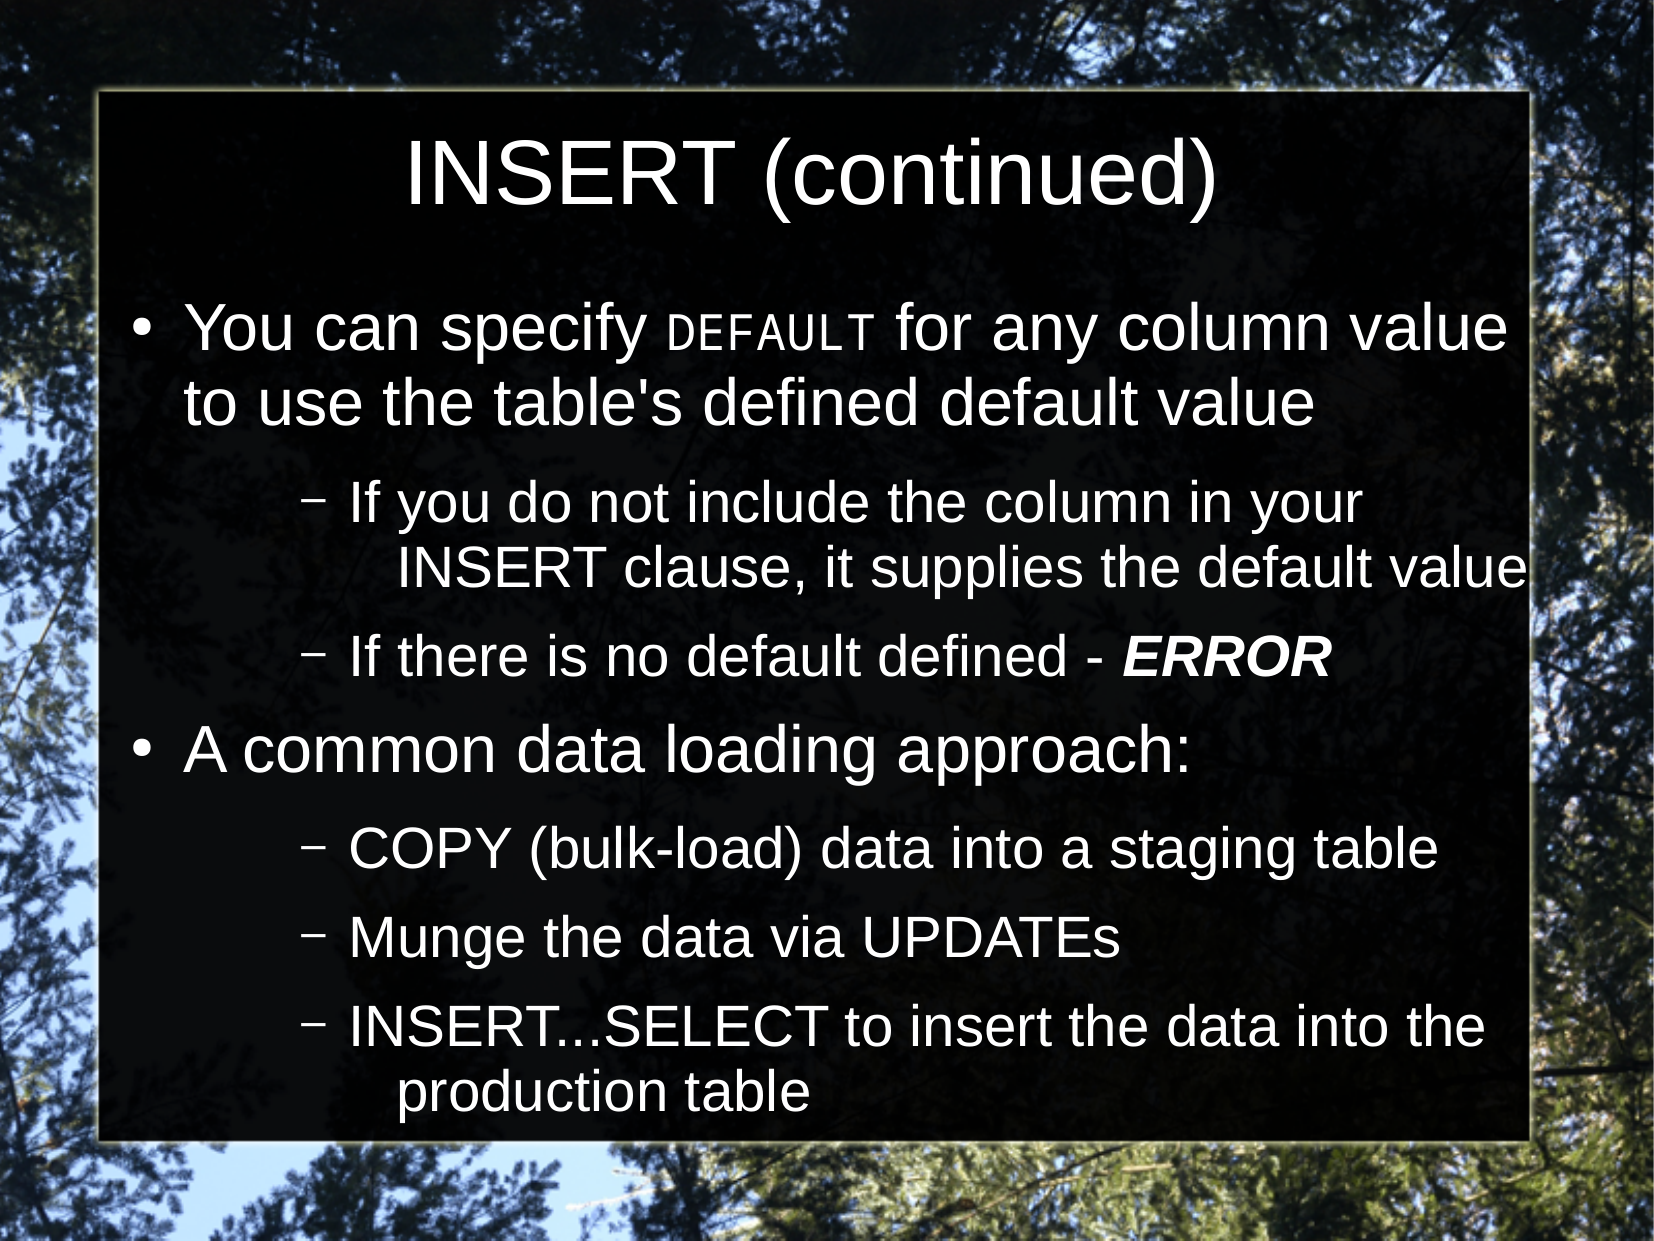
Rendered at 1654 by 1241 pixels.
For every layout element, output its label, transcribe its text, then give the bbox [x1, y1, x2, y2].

list You can specify DEFAULT for any column value to use the table's defined default value If you do not include the column in your INSERT clause, it supplies the default value If there is no default defined - ERROR A common data loading approach: COPY (bulk-load) data into a staging table Munge the data via UPDATEs INSERT...SELECT to insert the data into the production table [112, 290, 1536, 1124]
title INSERT (continued) [88, 88, 1536, 257]
picture [0, 0, 1654, 1241]
